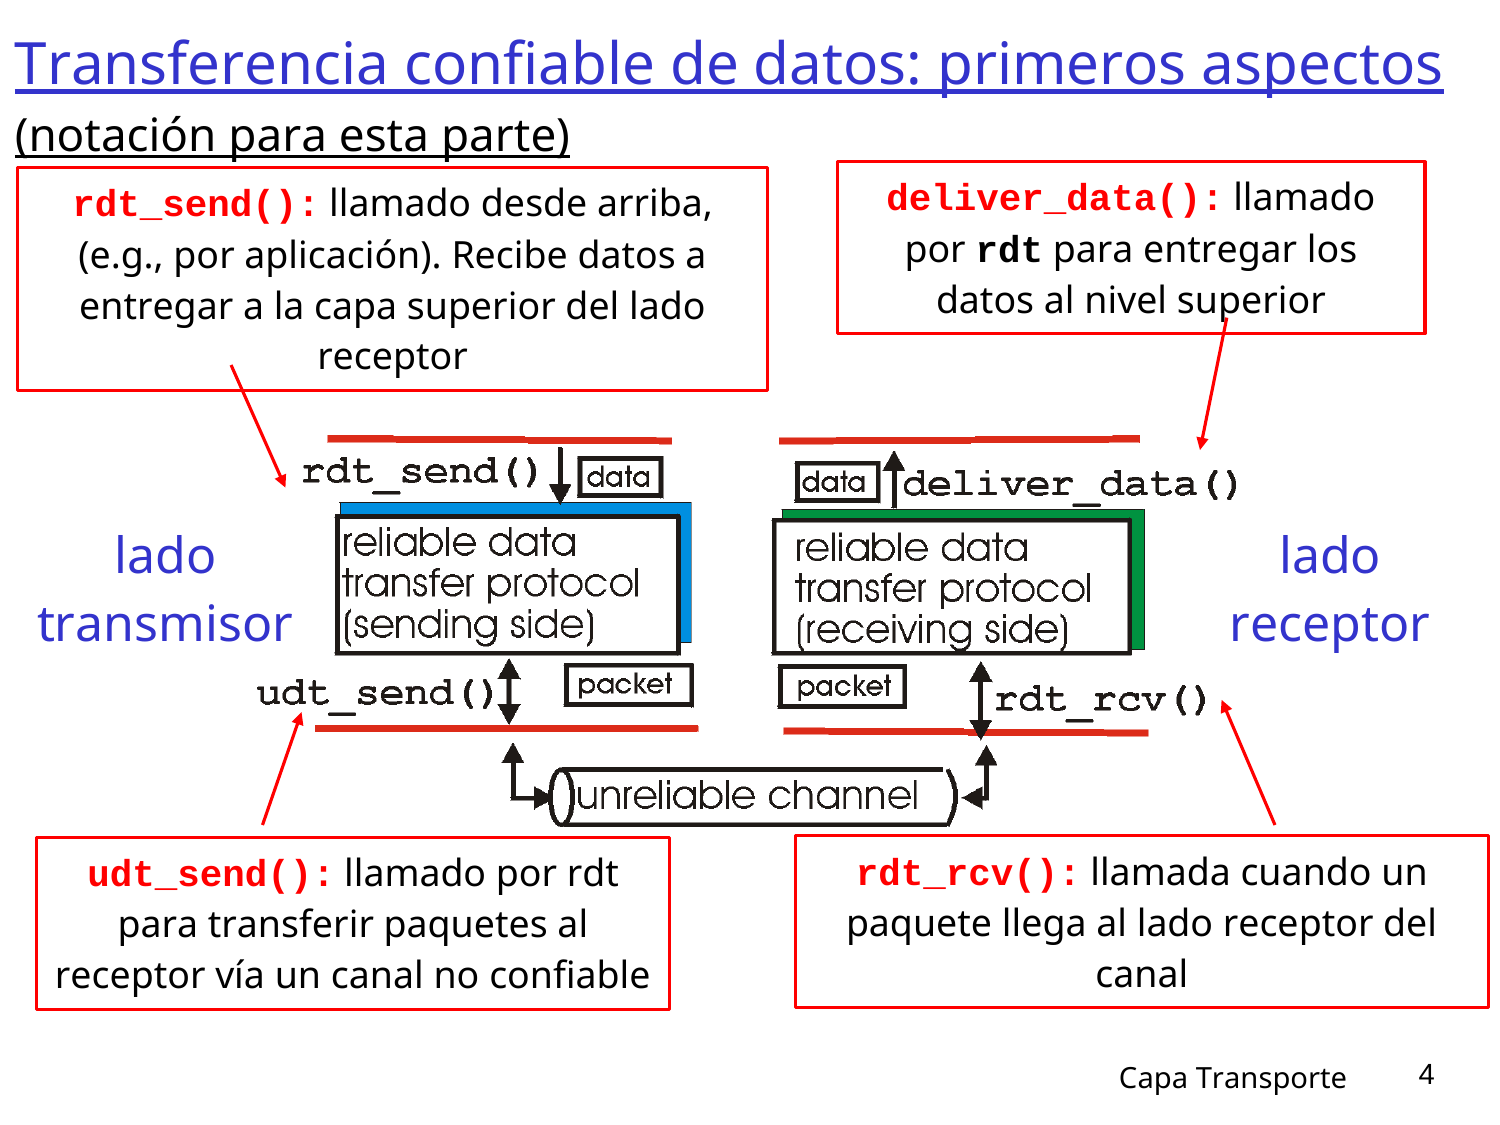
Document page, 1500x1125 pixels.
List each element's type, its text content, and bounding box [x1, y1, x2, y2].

text_box rdt_rcv(): llamada cuando un paquete llega al lado receptor del canal [795, 835, 1489, 1008]
text_box rdt_send(): llamado desde arriba, (e.g., por aplicación). Recibe datos a entregar a la capa superior del lado receptor [17, 167, 768, 391]
text_box deliver_data(): llamado por rdt para entregar los datos al nivel superior [837, 161, 1426, 334]
title Transferencia confiable de datos: primeros aspectos (notación para esta parte) [0, 0, 1500, 188]
text_box lado receptor [1214, 512, 1446, 665]
picture [256, 435, 1236, 827]
text_box lado transmisor [22, 512, 309, 665]
text_box udt_send(): llamado por rdt para transferir paquetes al receptor vía un canal no confiable [36, 837, 670, 1010]
